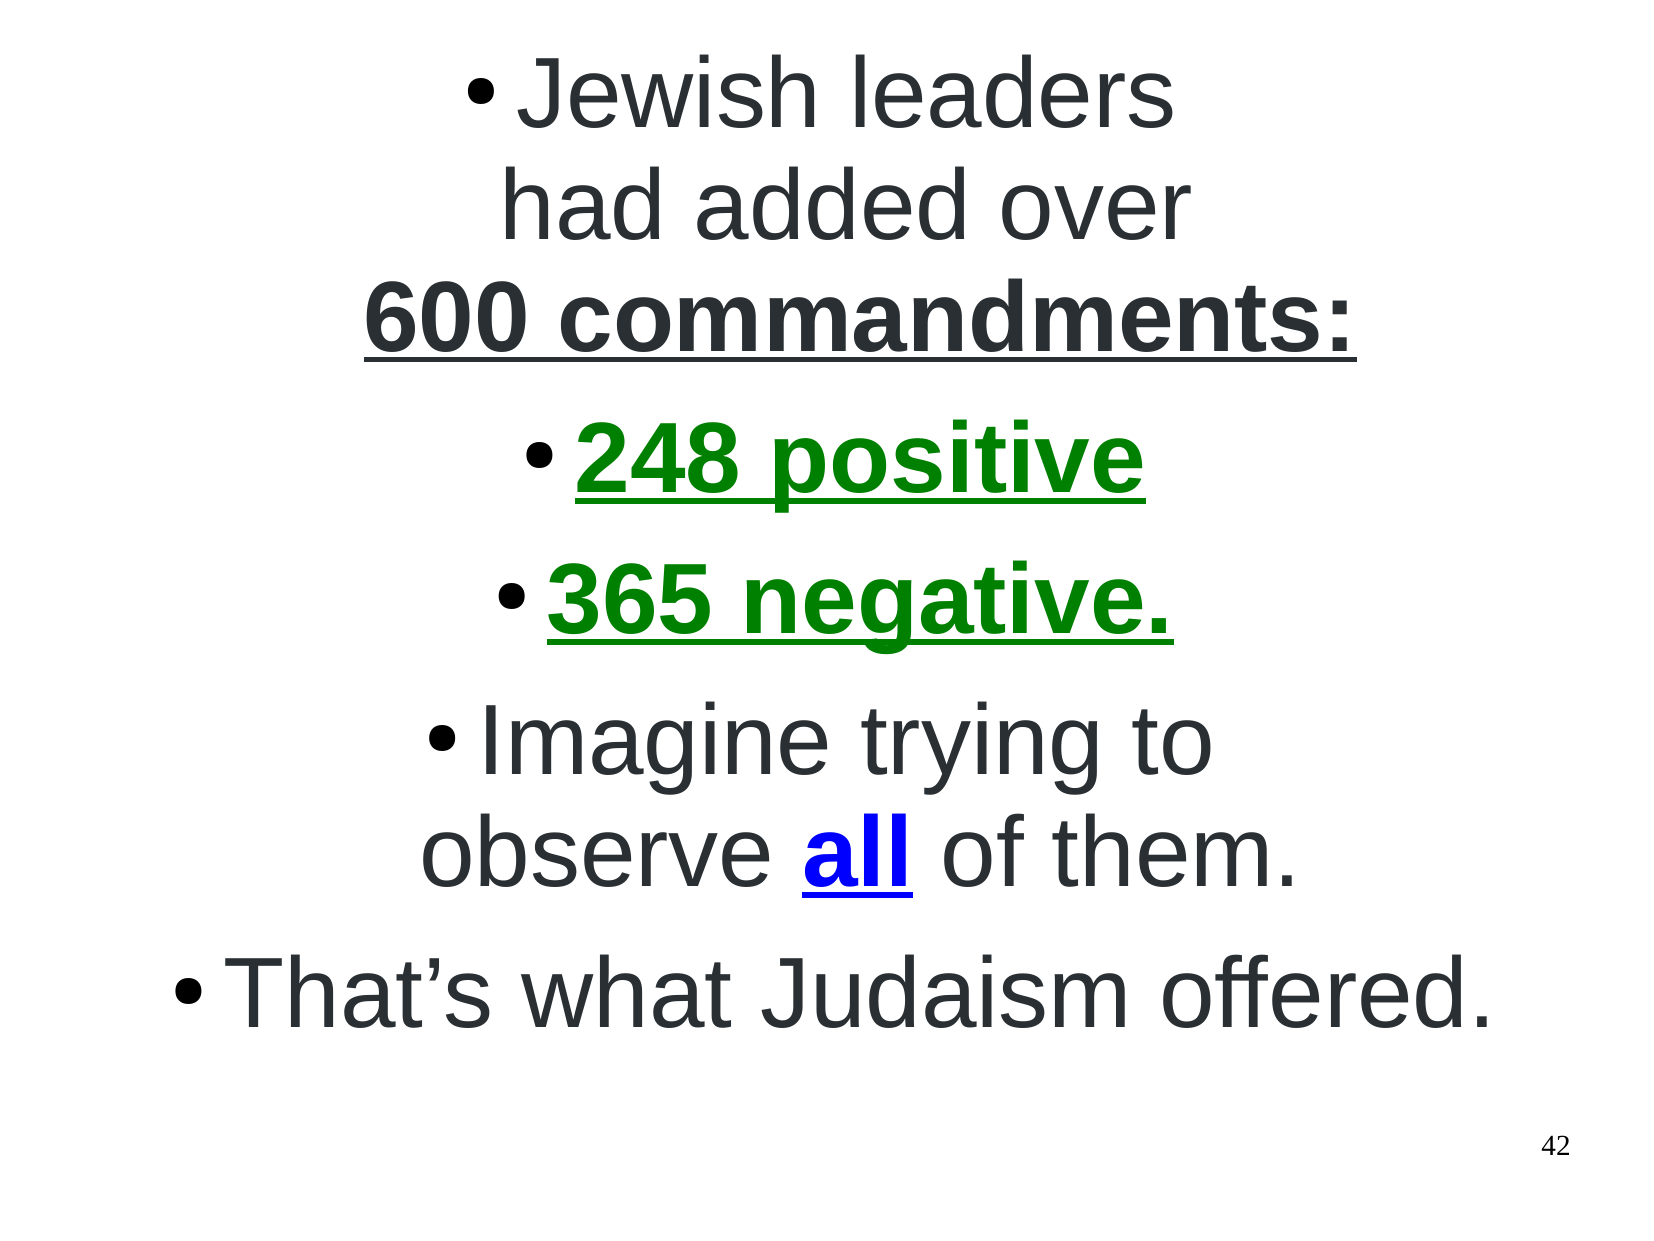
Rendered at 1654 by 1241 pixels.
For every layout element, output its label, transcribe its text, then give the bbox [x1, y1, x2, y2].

list Jewish leaders had added over 600 commandments: 248 positive 365 negative. Imagine trying to observe all of them. That’s what Judaism offered. [37, 37, 1613, 1238]
